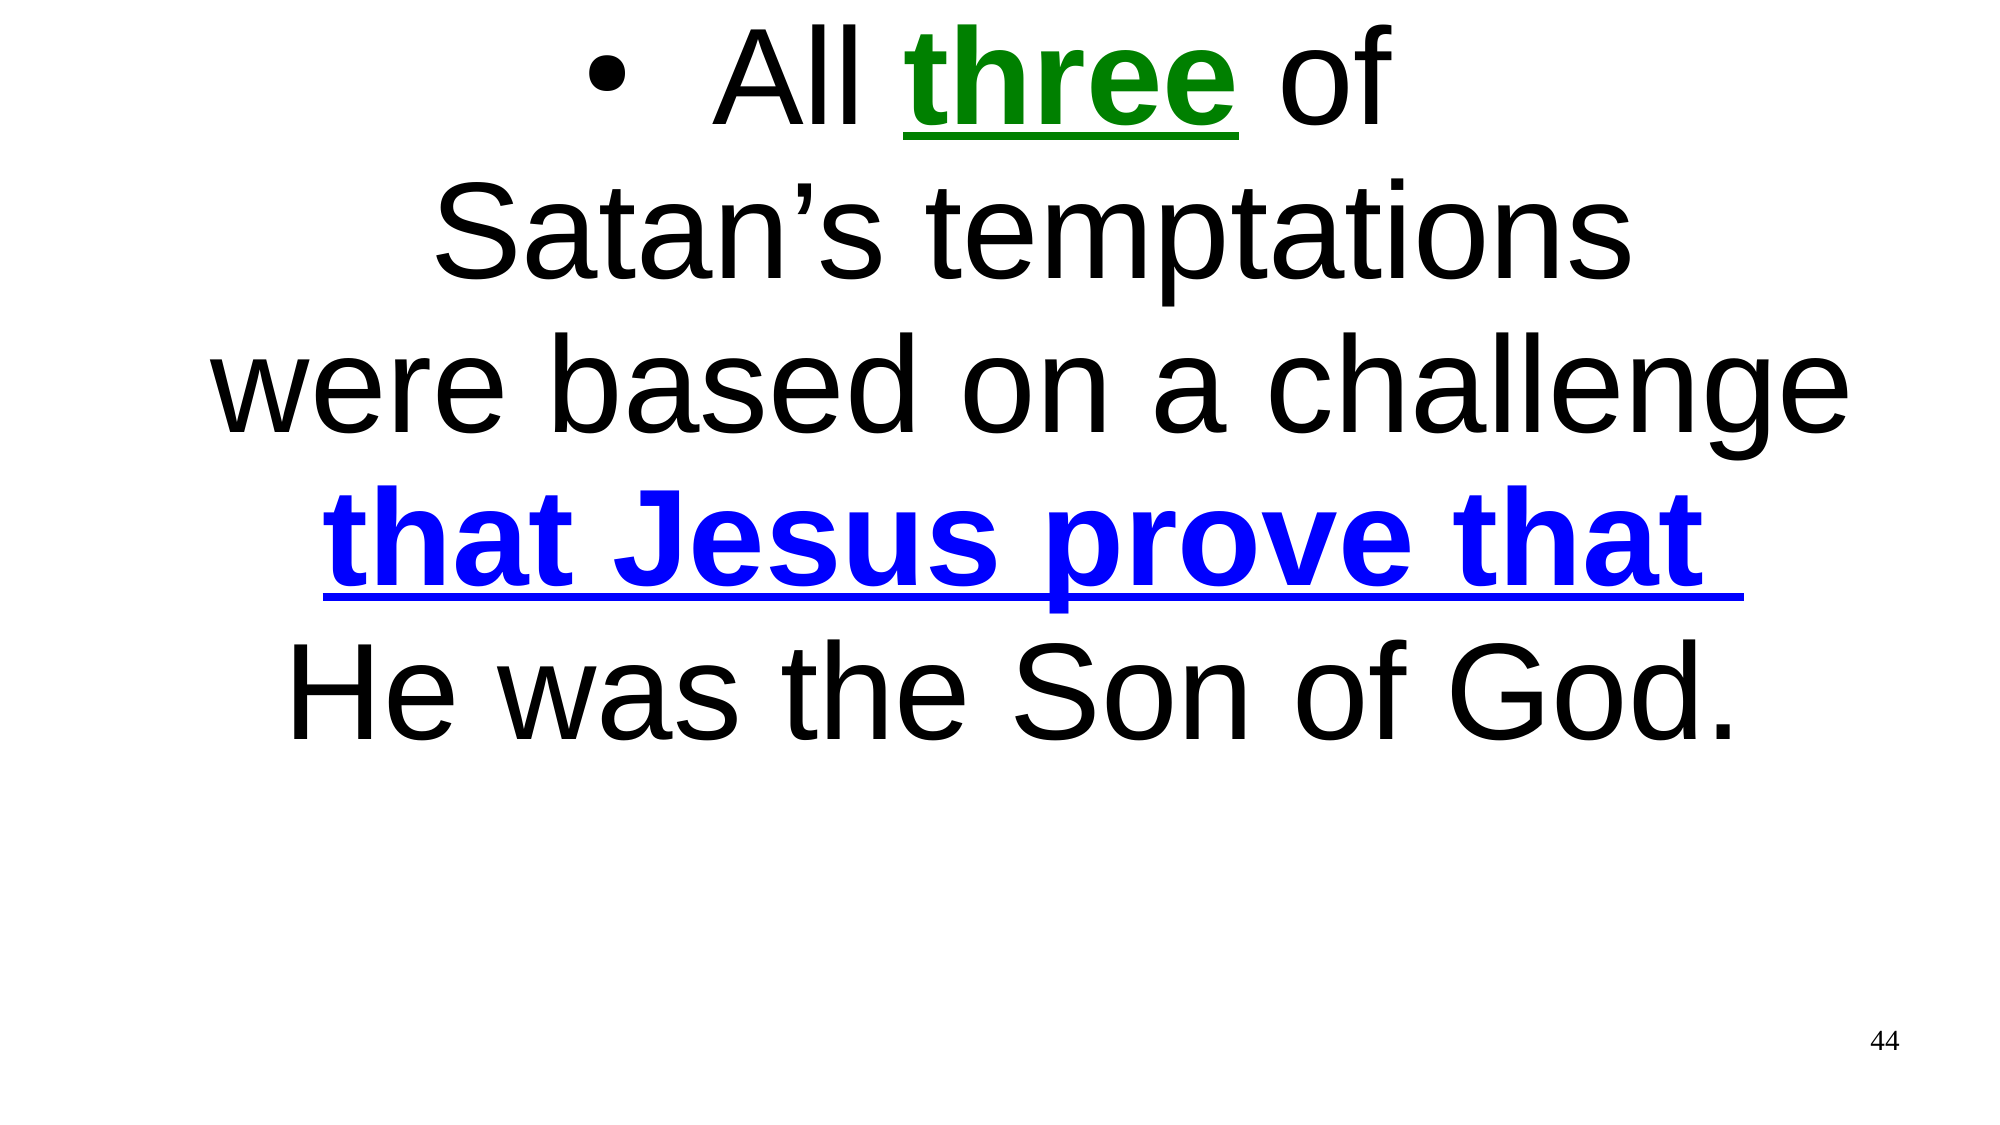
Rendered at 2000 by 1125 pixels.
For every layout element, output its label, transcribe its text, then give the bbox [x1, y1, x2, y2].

list All three of Satan’s temptations were based on a challenge that Jesus prove that He was the Son of God. [0, 0, 1996, 1123]
